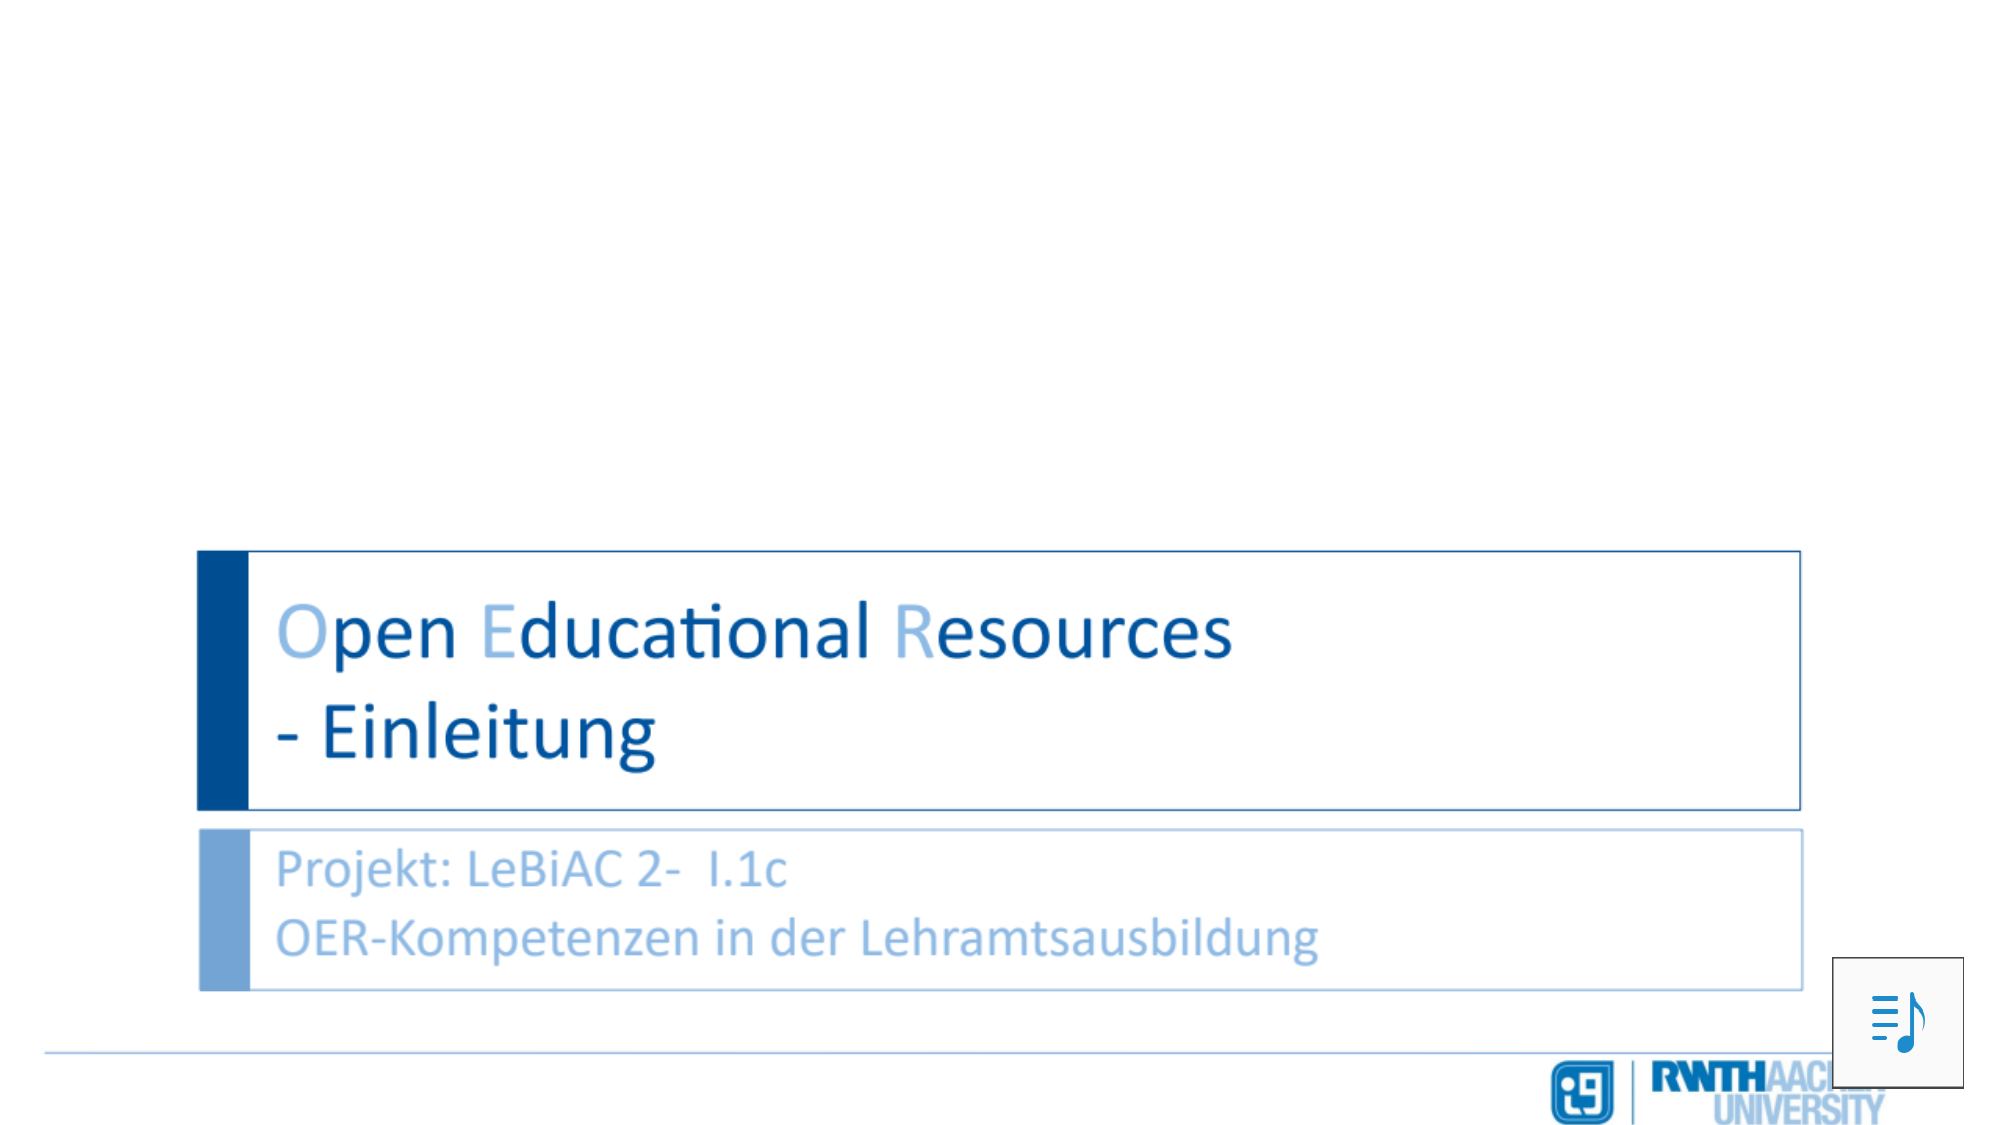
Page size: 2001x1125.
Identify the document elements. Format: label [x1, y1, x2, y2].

text_box [1831, 956, 1965, 1090]
picture [0, 0, 2000, 1125]
